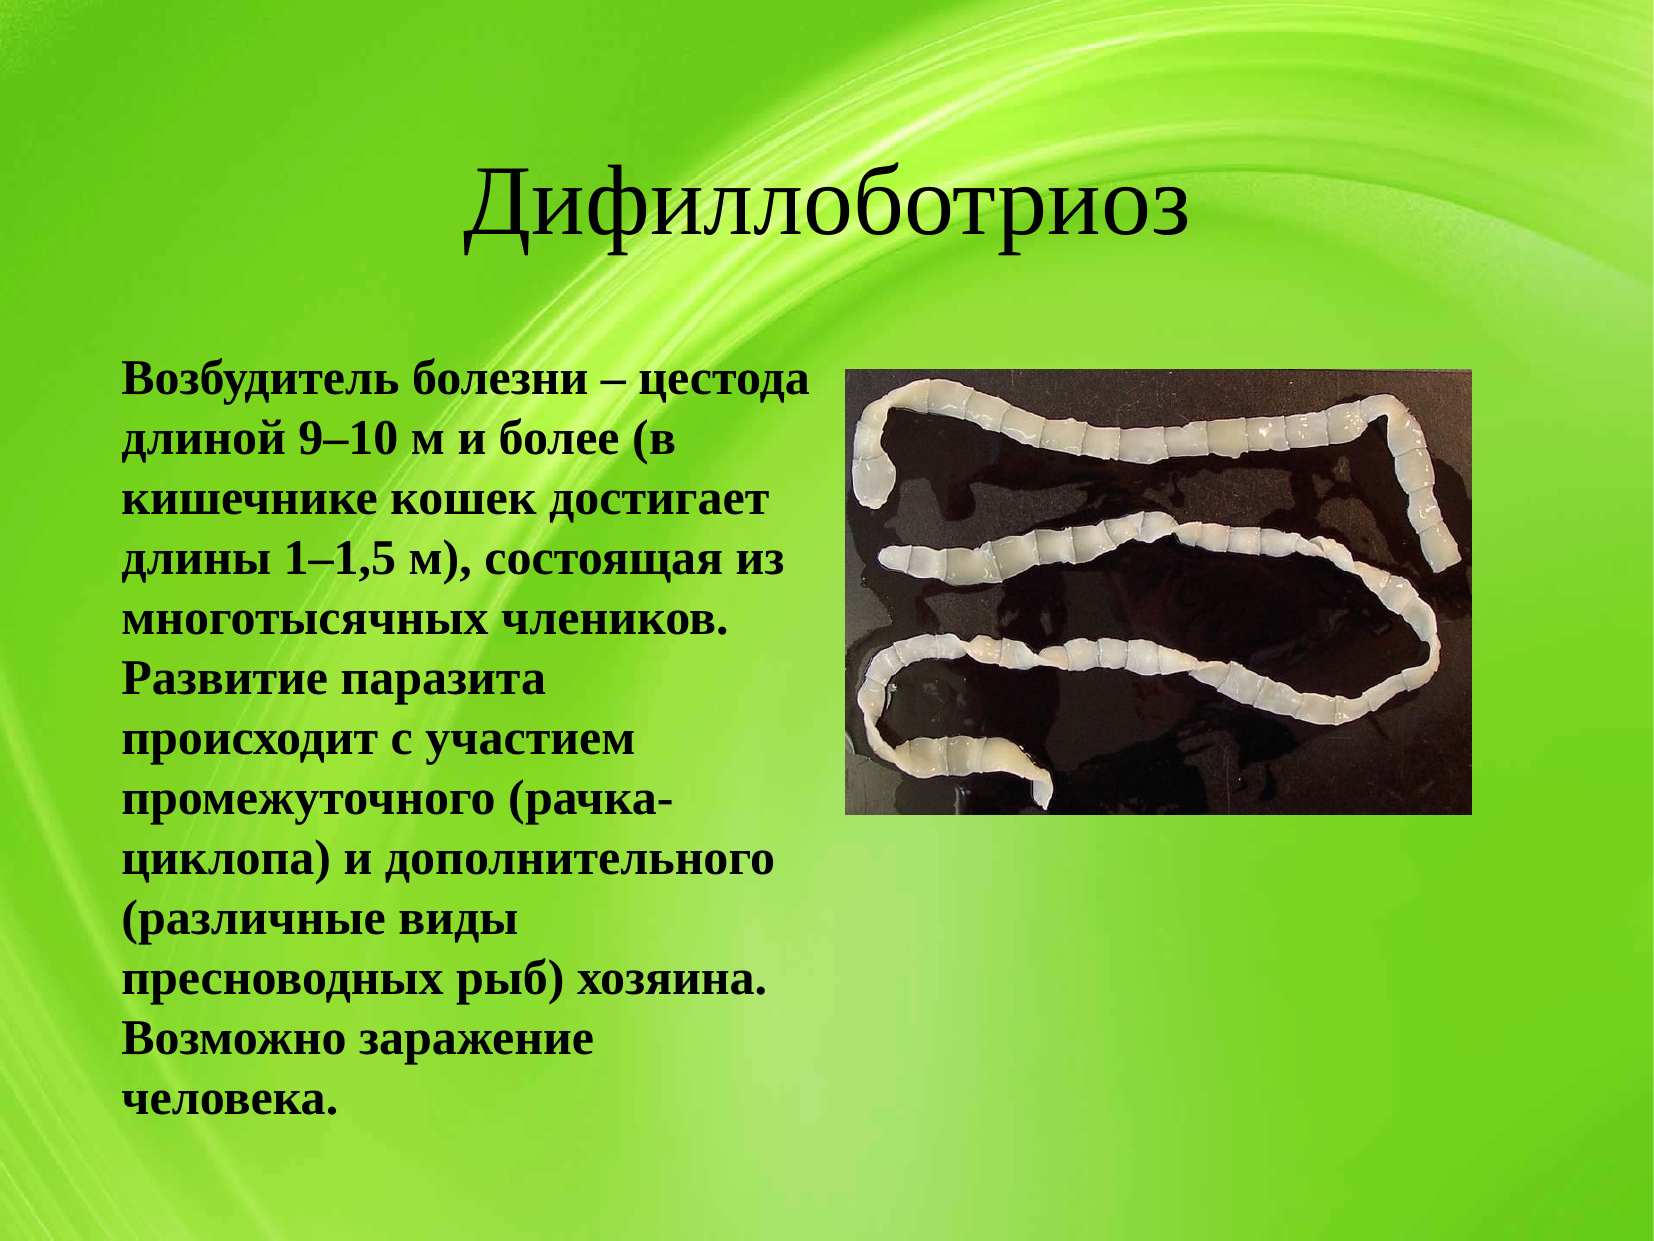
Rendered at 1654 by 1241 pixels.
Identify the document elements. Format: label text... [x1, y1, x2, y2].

list Возбудитель болезни – цестода длиной 9–10 м и более (в кишечнике кошек достигает длины 1–1,5 м), состоящая из многотысячных члеников. Развитие паразита происходит с участием промежуточного (рачка-циклопа) и дополнительного (различные виды пресноводных рыб) хозяина. Возможно заражение человека. [121, 344, 811, 1127]
title Дифиллоботриоз [121, 91, 1534, 299]
picture [845, 369, 1472, 815]
